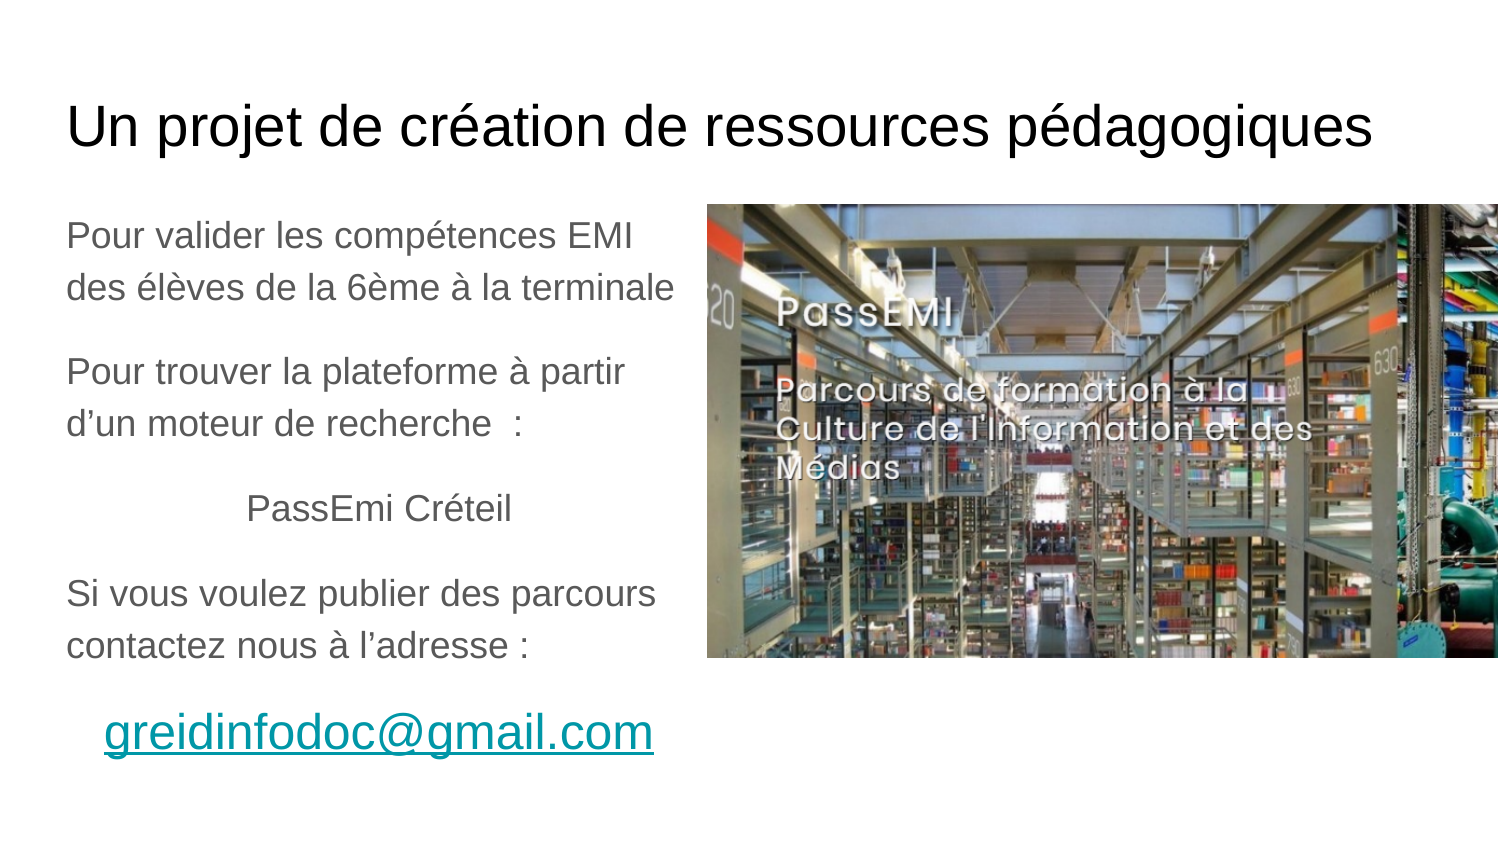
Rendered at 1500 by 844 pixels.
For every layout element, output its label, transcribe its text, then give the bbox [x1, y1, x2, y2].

list Pour valider les compétences EMI des élèves de la 6ème à la terminale Pour trouver la plateforme à partir d’un moteur de recherche : PassEmi Créteil Si vous voulez publier des parcours contactez nous à l’adresse : greidinfodoc@gmail.com [51, 189, 708, 750]
picture [707, 204, 1498, 658]
title Un projet de création de ressources pédagogiques [51, 72, 1449, 167]
